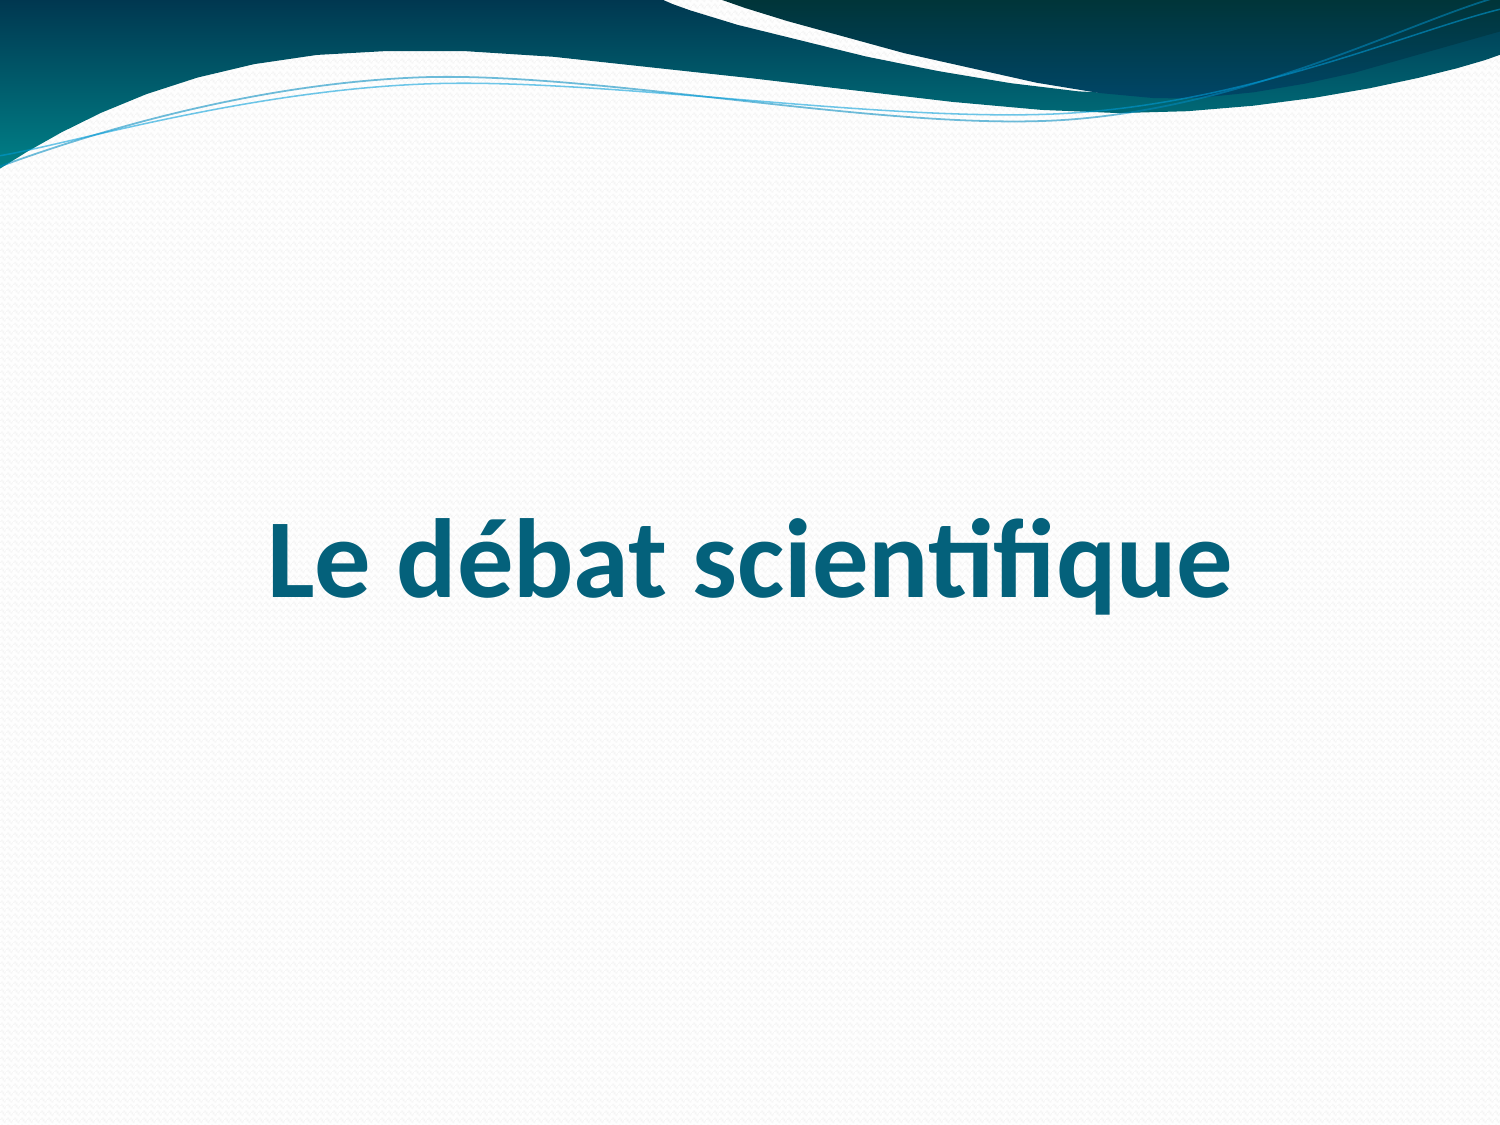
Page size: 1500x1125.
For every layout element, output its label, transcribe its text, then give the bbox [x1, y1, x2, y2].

title Le débat scientifique [53, 432, 1449, 621]
